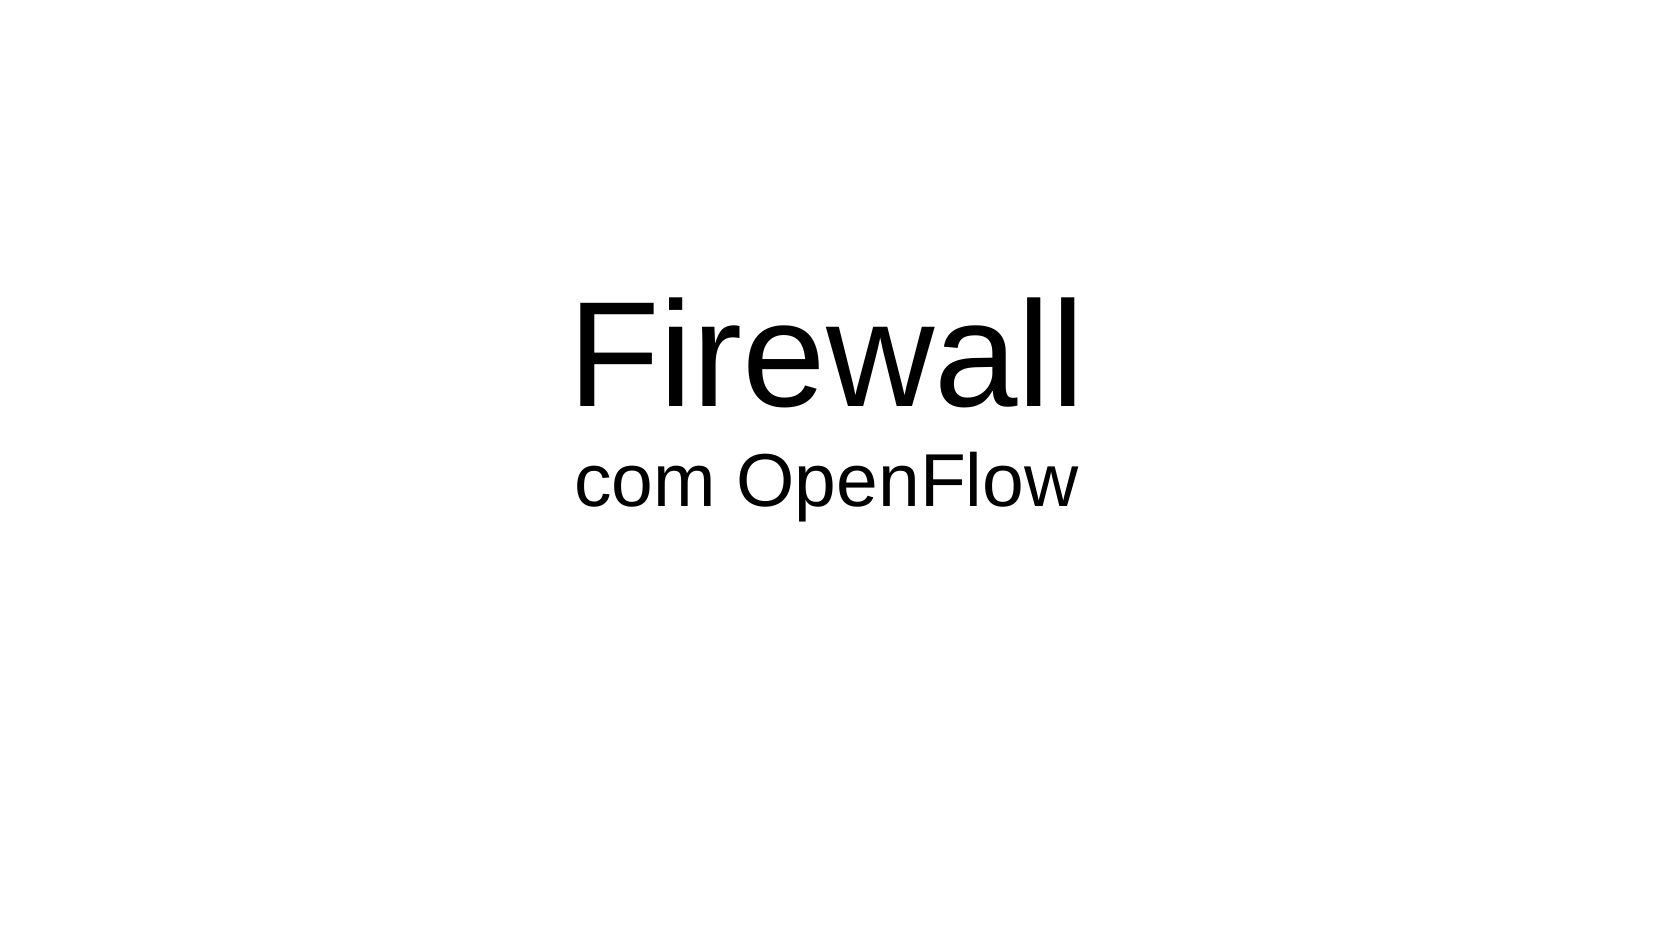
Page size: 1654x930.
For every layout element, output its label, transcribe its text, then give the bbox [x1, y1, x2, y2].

subtitle Firewall com OpenFlow [82, 37, 1571, 757]
